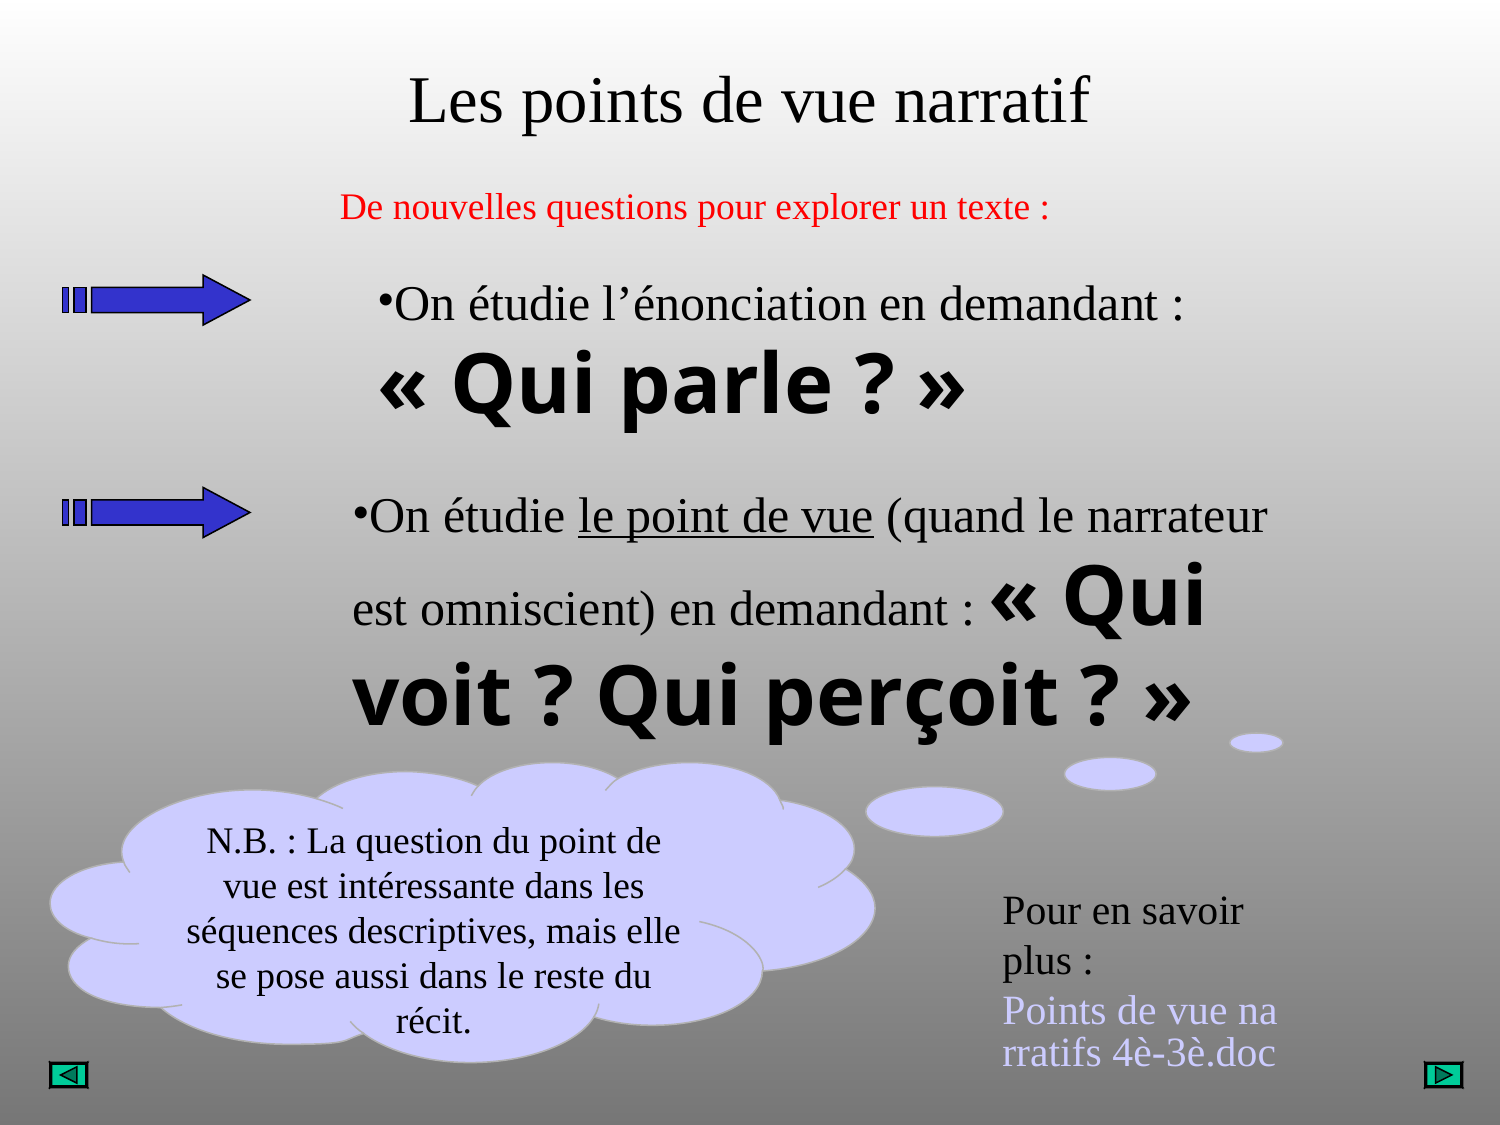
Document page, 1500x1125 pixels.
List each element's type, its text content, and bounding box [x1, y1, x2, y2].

text_box [91, 275, 250, 326]
text_box [91, 487, 250, 538]
text_box N.B. : La question du point de vue est intéressante dans les séquences descriptives, mais elle se pose aussi dans le reste du récit. [50, 762, 876, 1063]
text_box [74, 287, 86, 313]
text_box On étudie l’énonciation en demandant : « Qui parle ? » [362, 262, 1351, 438]
text_box Pour en savoir plus : Points de vue narratifs 4è-3è.doc [987, 875, 1300, 1041]
text_box N.B. : La question du point de vue est intéressante dans les séquences descriptives, mais elle se pose aussi dans le reste du récit. [1064, 757, 1157, 791]
text_box [51, 1062, 88, 1088]
text_box [62, 287, 68, 313]
title Les points de vue narratif [212, 37, 1288, 163]
text_box [62, 500, 68, 525]
text_box De nouvelles questions pour explorer un texte : [324, 174, 1176, 236]
text_box [1426, 1062, 1463, 1088]
text_box [74, 500, 86, 525]
text_box N.B. : La question du point de vue est intéressante dans les séquences descriptives, mais elle se pose aussi dans le reste du récit. [865, 786, 1004, 837]
text_box On étudie le point de vue (quand le narrateur est omniscient) en demandant : « Qui voit ? Qui perçoit ? » [337, 474, 1338, 751]
